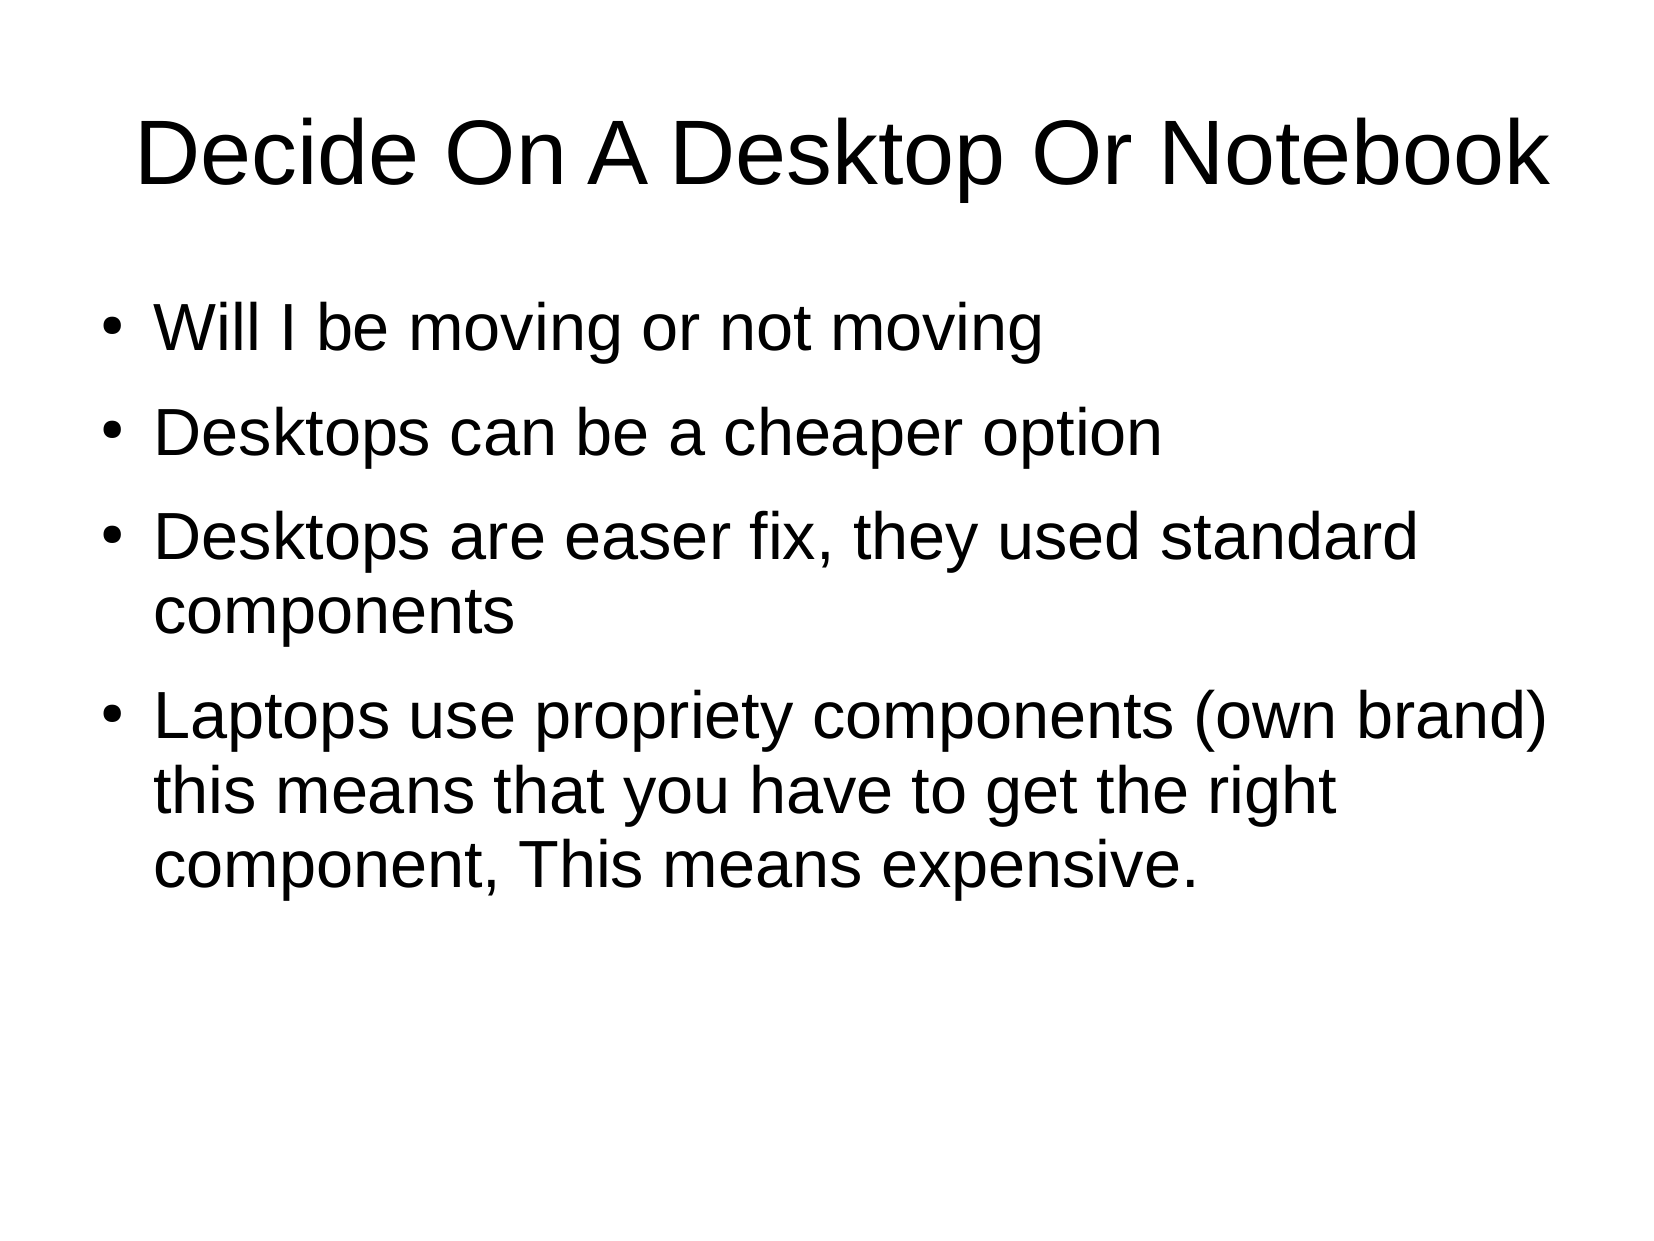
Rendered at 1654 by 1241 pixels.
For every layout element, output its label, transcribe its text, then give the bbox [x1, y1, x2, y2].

title Decide On A Desktop Or Notebook [82, 56, 1571, 250]
list Will I be moving or not moving Desktops can be a cheaper option Desktops are easer fix, they used standard components Laptops use propriety components (own brand) this means that you have to get the right component, This means expensive. [82, 290, 1571, 1109]
